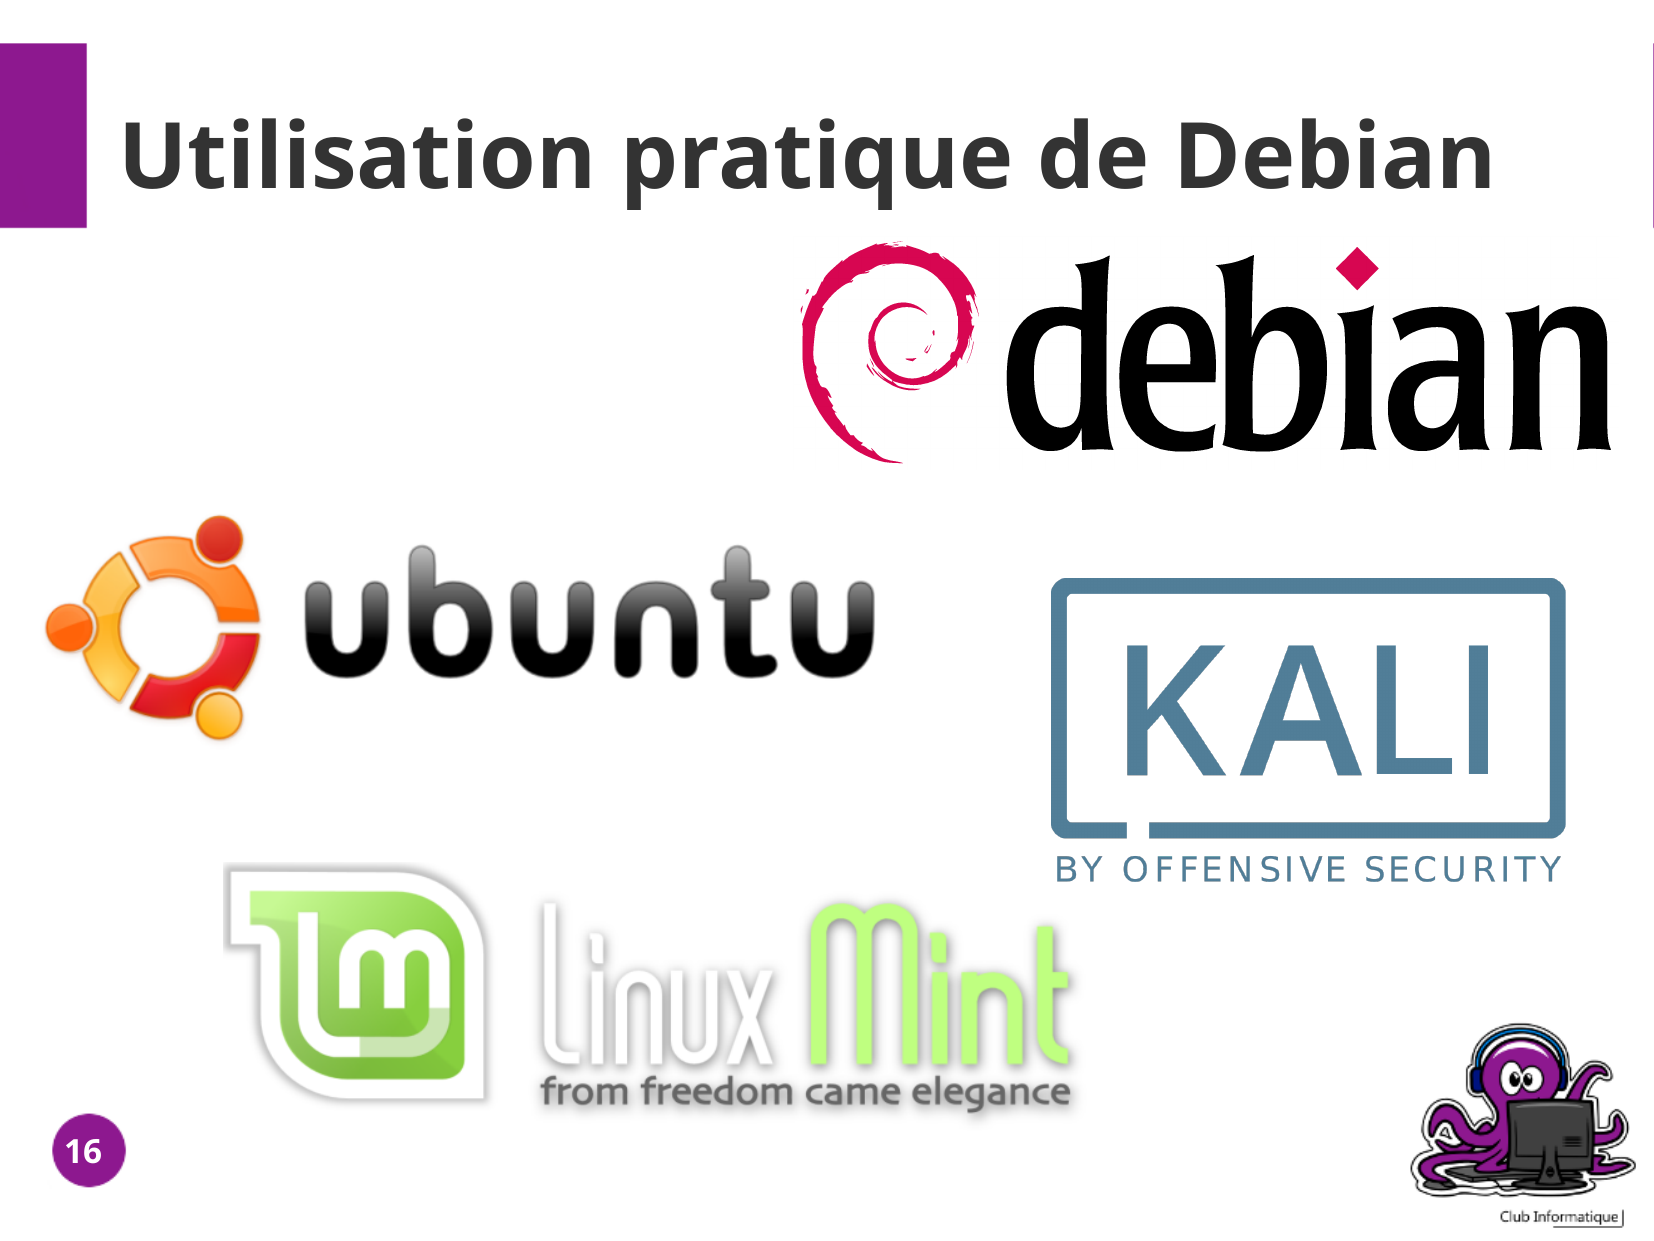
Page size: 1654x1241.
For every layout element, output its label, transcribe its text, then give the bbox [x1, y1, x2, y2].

title Utilisation pratique de Debian [118, 45, 1571, 260]
picture [0, 0, 1654, 1241]
